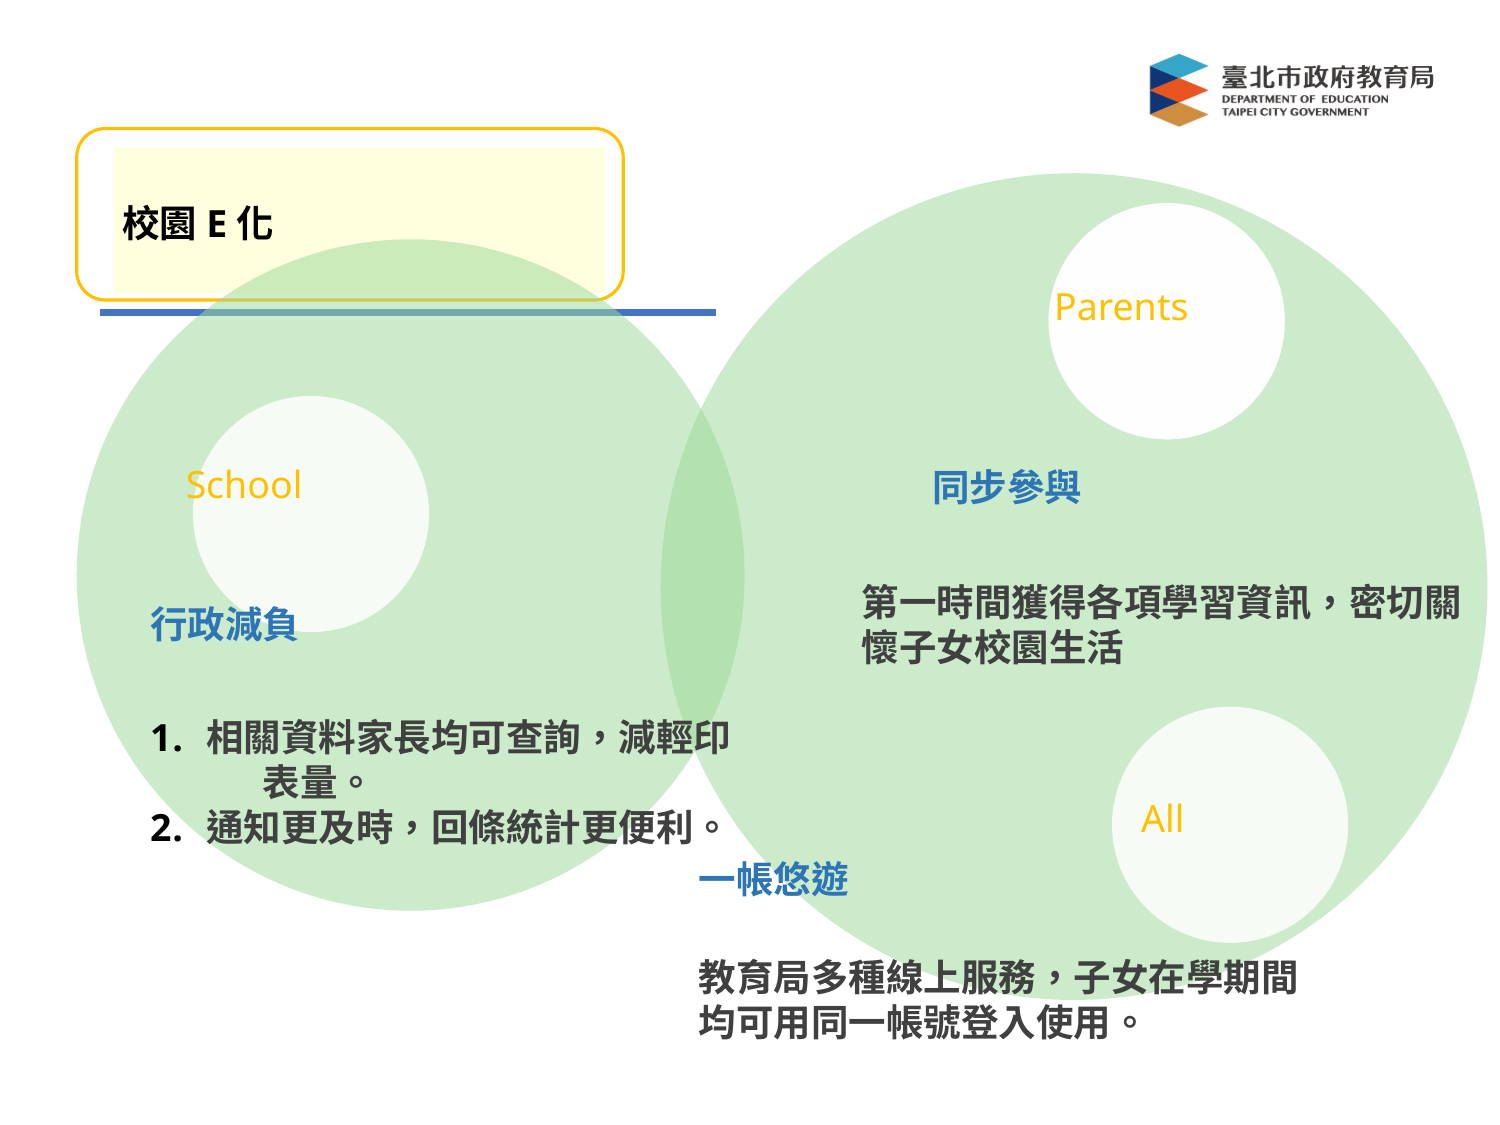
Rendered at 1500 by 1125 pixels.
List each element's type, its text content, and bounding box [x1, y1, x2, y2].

text_box [76, 148, 1488, 947]
text_box 一帳悠遊 [684, 849, 864, 909]
text_box 相關資料家長均可查詢，減輕印表量。 通知更及時，回條統計更便利。 [135, 707, 768, 857]
text_box 第一時間獲得各項學習資訊，密切關懷子女校園生活 [847, 572, 1480, 677]
text_box 行政減負 [135, 594, 315, 654]
text_box 教育局多種線上服務，子女在學期間均可用同一帳號登入使用。 [684, 947, 1317, 1052]
text_box Parents [1039, 275, 1204, 335]
text_box 校園E化 [107, 192, 592, 280]
text_box School [171, 453, 318, 514]
text_box [229, 857, 592, 911]
text_box All [1126, 787, 1200, 848]
text_box 同步參與 [917, 457, 1097, 517]
